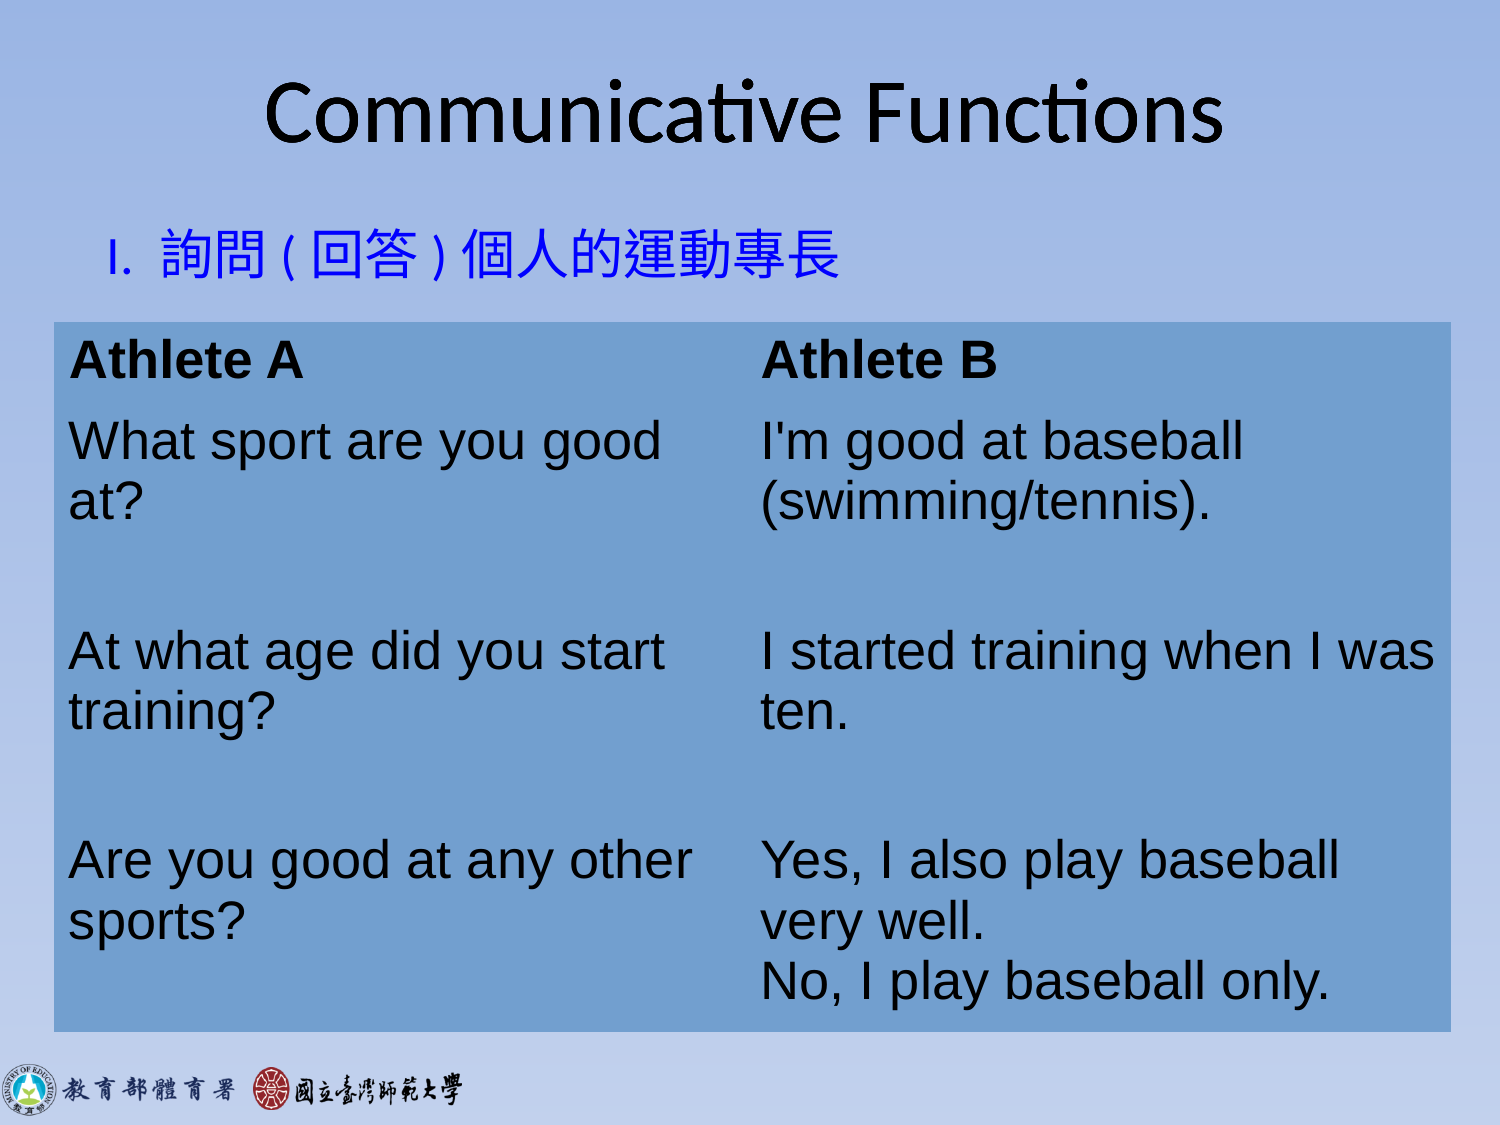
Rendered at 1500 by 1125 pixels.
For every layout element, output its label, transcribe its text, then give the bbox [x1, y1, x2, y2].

table_cell I started training when I was ten. [746, 613, 1451, 823]
table_cell Yes, I also play baseball very well. No, I play baseball only. [746, 823, 1451, 1032]
table_cell What sport are you good at? [54, 403, 746, 613]
title Communicative Functions [70, 11, 1421, 200]
table_header Athlete B [746, 322, 1451, 403]
table_header Athlete A [54, 322, 746, 403]
table_cell I'm good at baseball (swimming/tennis). [746, 403, 1451, 613]
table_cell At what age did you start training? [54, 613, 746, 823]
table_cell Are you good at any other sports? [54, 823, 746, 1032]
list I. 詢問(回答)個人的運動專長 [35, 212, 1430, 956]
